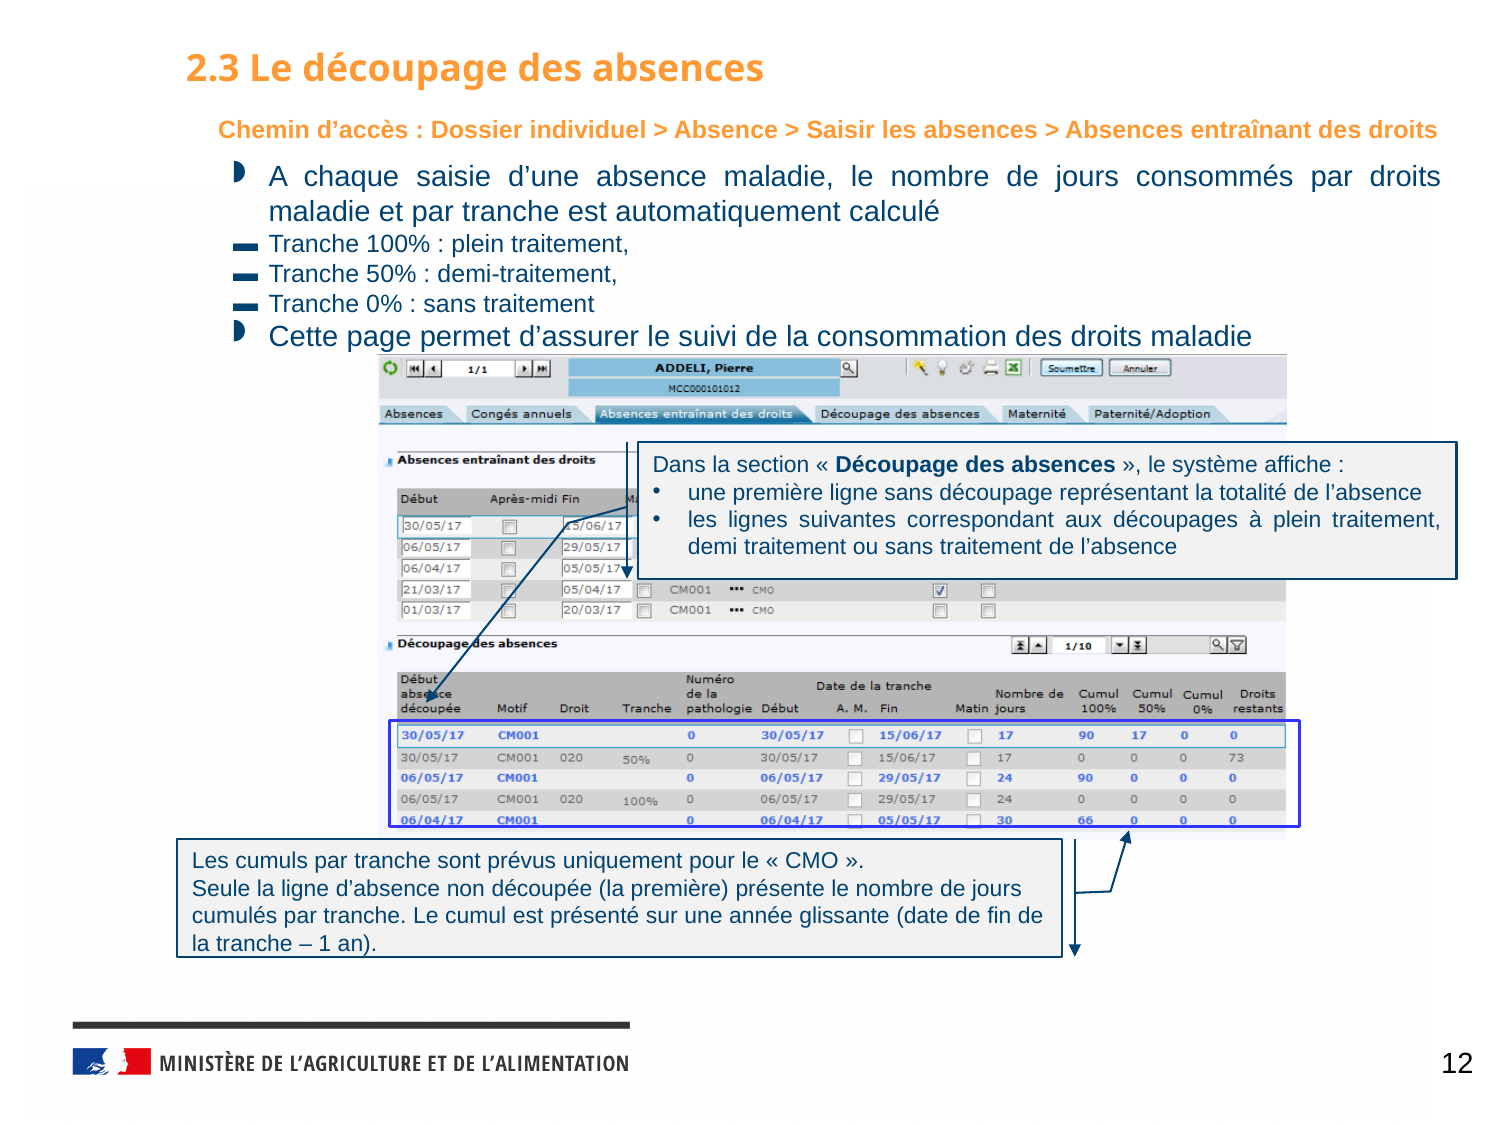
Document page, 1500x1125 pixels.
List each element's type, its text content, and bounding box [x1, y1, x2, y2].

text_box Dans la section « Découpage des absences », le système affiche : une première ligne sans découpage représentant la totalité de l’absence les lignes suivantes correspondant aux découpages à plein traitement, demi traitement ou sans traitement de l’absence [638, 442, 1456, 579]
text_box A chaque saisie d’une absence maladie, le nombre de jours consommés par droits maladie et par tranche est automatiquement calculé Tranche 100% : plein traitement, Tranche 50% : demi-traitement, Tranche 0% : sans traitement Cette page permet d’assurer le suivi de la consommation des droits maladie [182, 150, 1458, 1063]
picture [377, 354, 1287, 840]
text_box 2.3 Le découpage des absences [171, 36, 1458, 107]
picture [391, 722, 1287, 825]
text_box Les cumuls par tranche sont prévus uniquement pour le « CMO ». Seule la ligne d’absence non découpée (la première) présente le nombre de jours cumulés par tranche. Le cumul est présenté sur une année glissante (date de fin de la tranche – 1 an). [177, 839, 1062, 957]
text_box Chemin d’accès : Dossier individuel > Absence > Saisir les absences > Absences entraînant des droits [203, 107, 1371, 151]
picture [23, 185, 1430, 1123]
